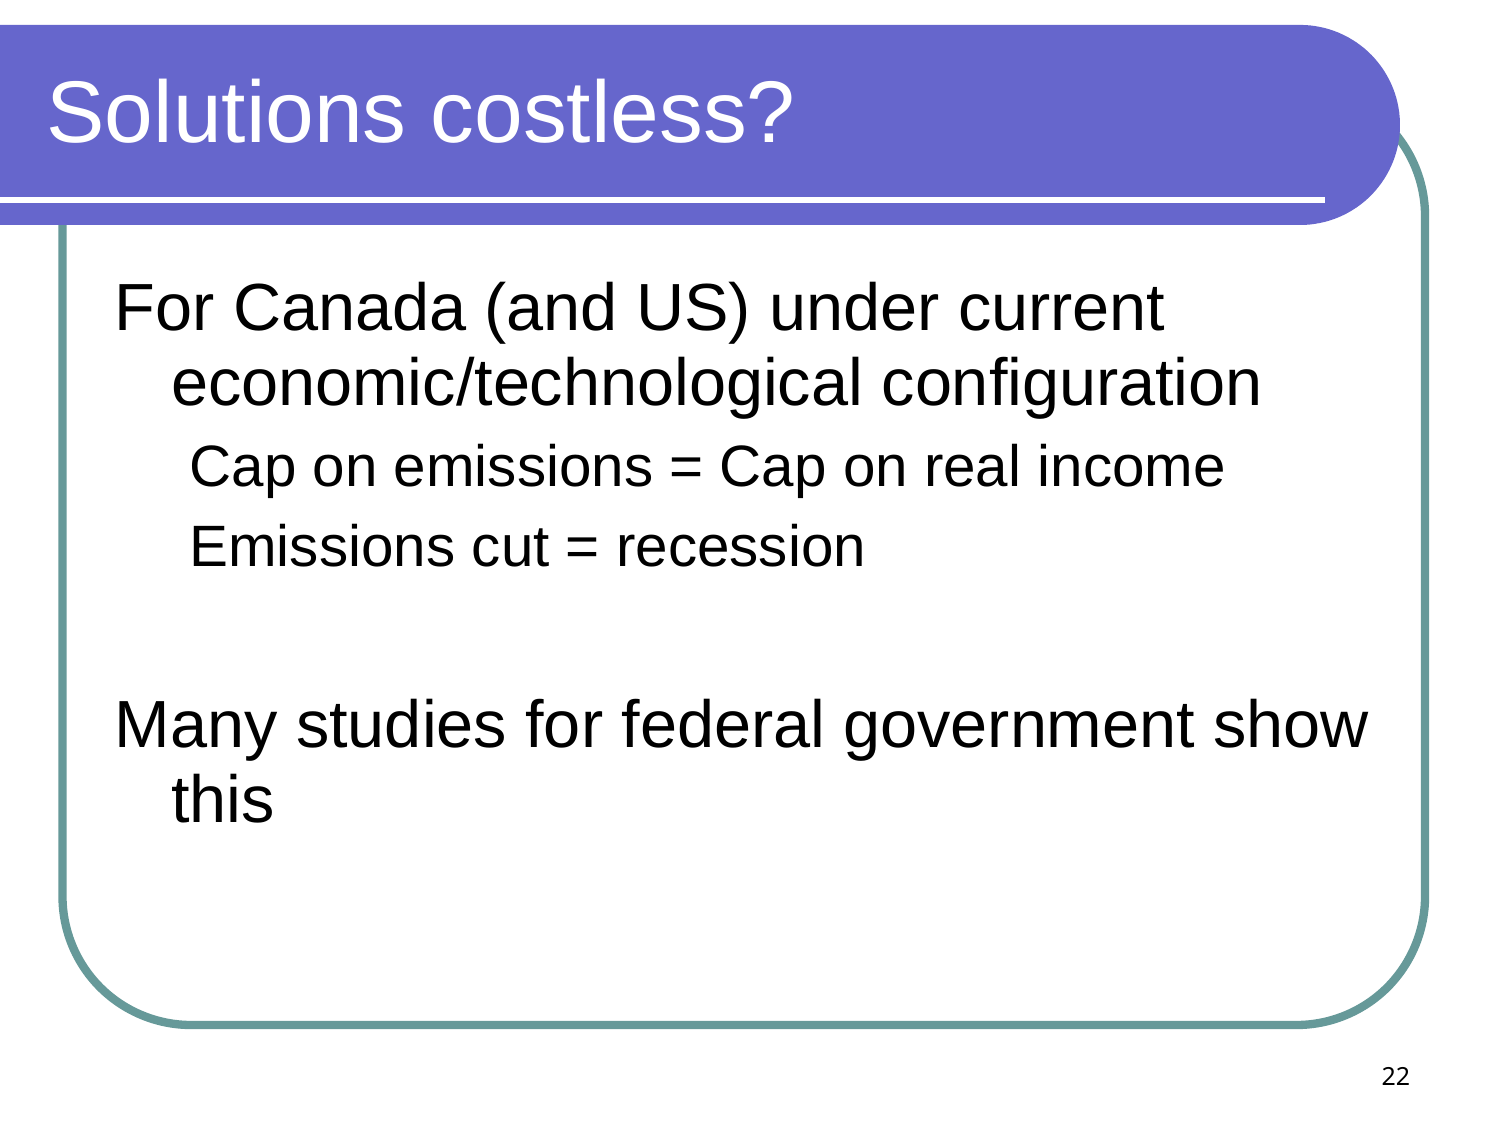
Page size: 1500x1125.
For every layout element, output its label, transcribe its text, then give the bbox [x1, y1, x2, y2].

title Solutions costless? [31, 37, 1347, 188]
list For Canada (and US) under current economic/technological configuration Cap on emissions = Cap on real income Emissions cut = recession Many studies for federal government show this [99, 262, 1401, 1074]
